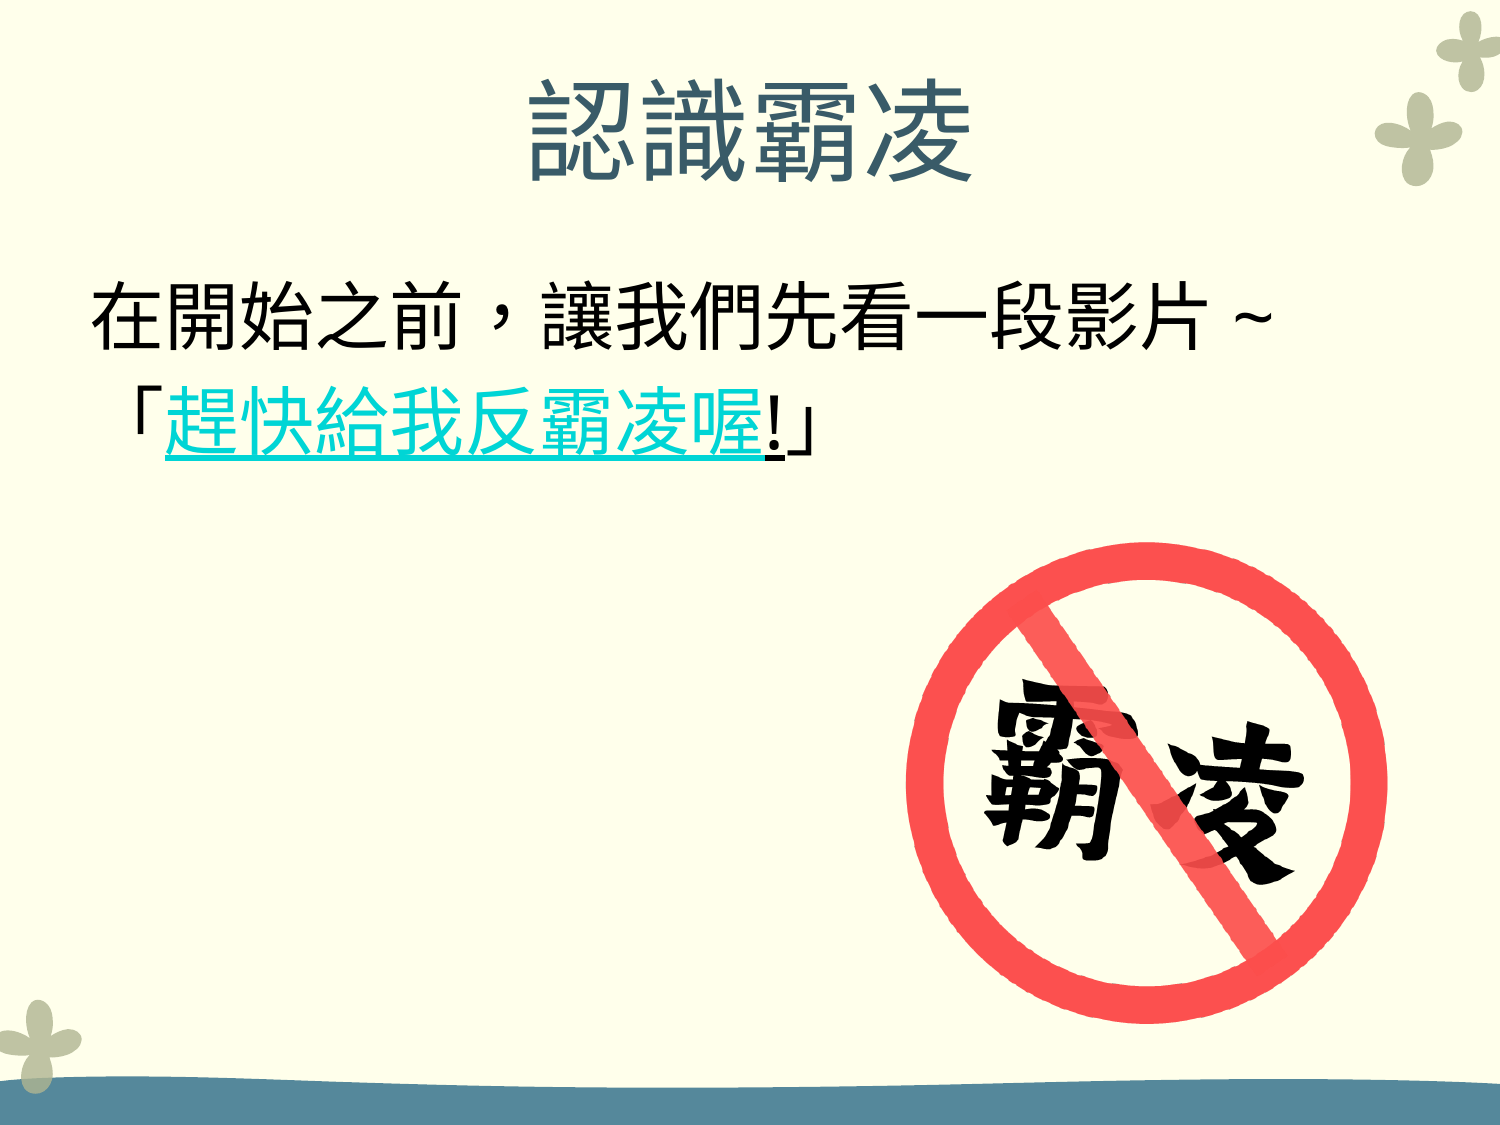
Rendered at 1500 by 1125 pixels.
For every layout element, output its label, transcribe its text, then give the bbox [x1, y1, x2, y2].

picture [820, 541, 1453, 1069]
text_box [1374, 92, 1463, 187]
list 在開始之前，讓我們先看一段影片~ 「趕快給我反霸凌喔!」 [75, 262, 1425, 1032]
text_box [0, 999, 1500, 1125]
title 認識霸凌 [75, 34, 1425, 223]
text_box [1436, 11, 1500, 93]
